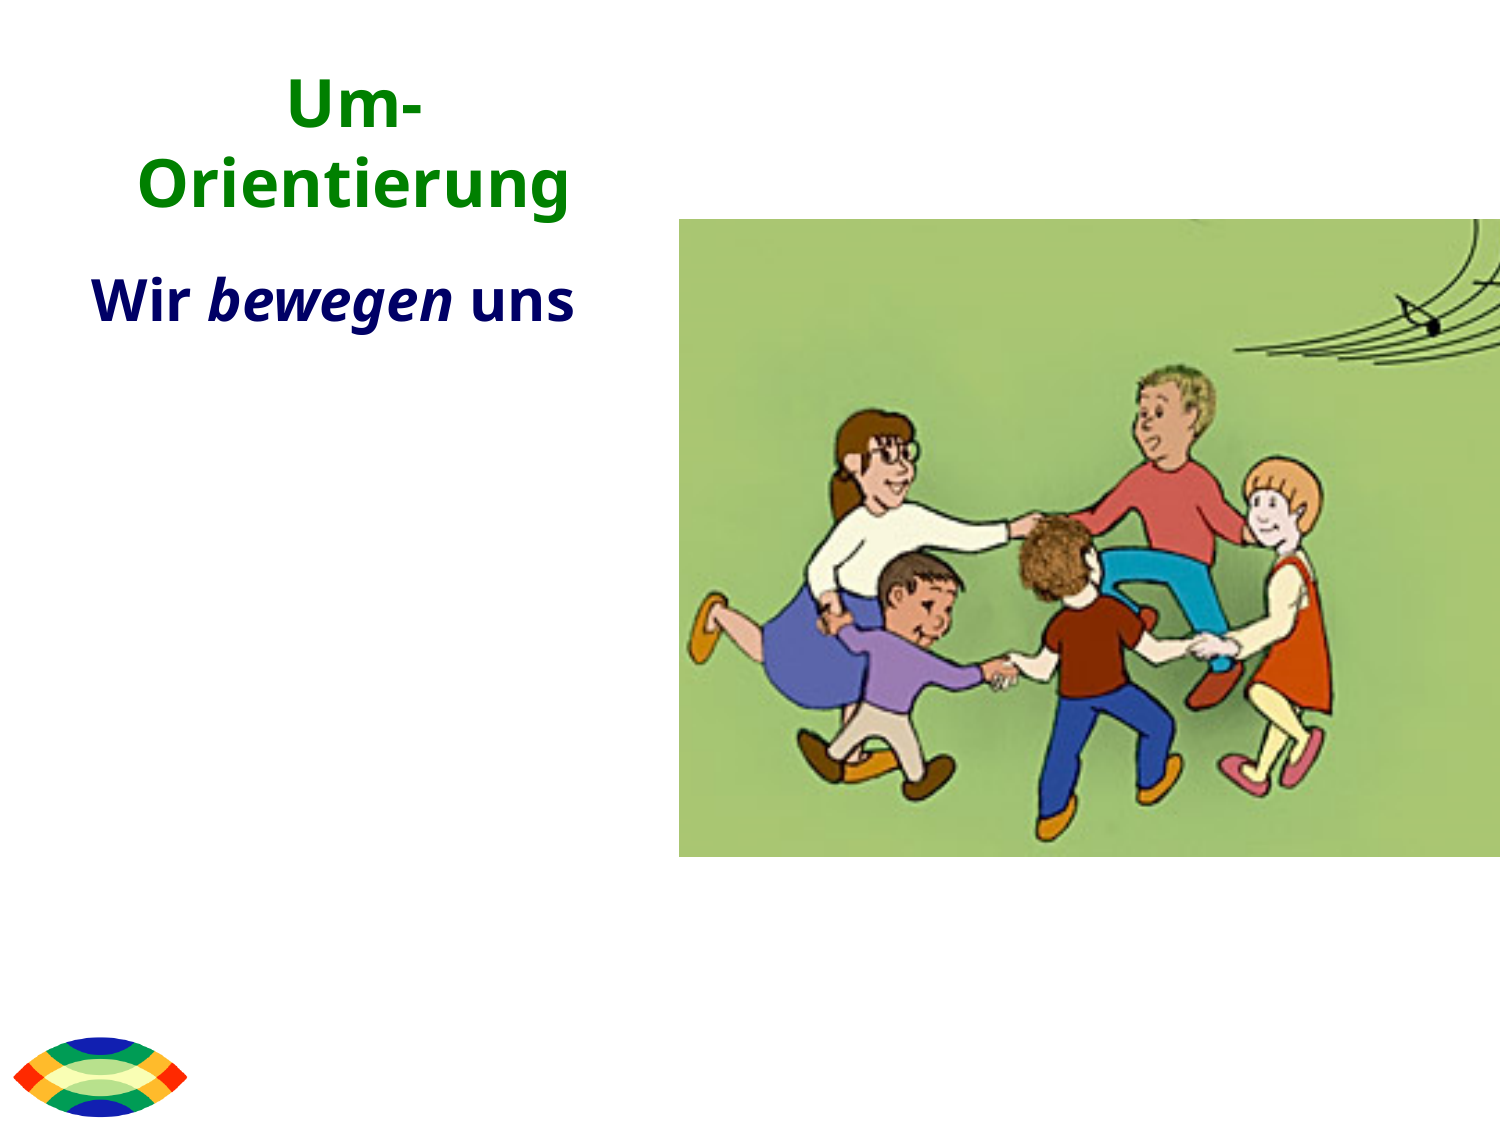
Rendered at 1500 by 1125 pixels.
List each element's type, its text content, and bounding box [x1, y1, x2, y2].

text_box Um-Orientierung [65, 53, 644, 149]
picture [5, 1024, 195, 1125]
text_box Wir bewegen uns neben anderen auf ähnlichen Bahnen in vielfältigen, wechselnden Beziehungen [76, 255, 597, 867]
picture [679, 219, 1500, 857]
